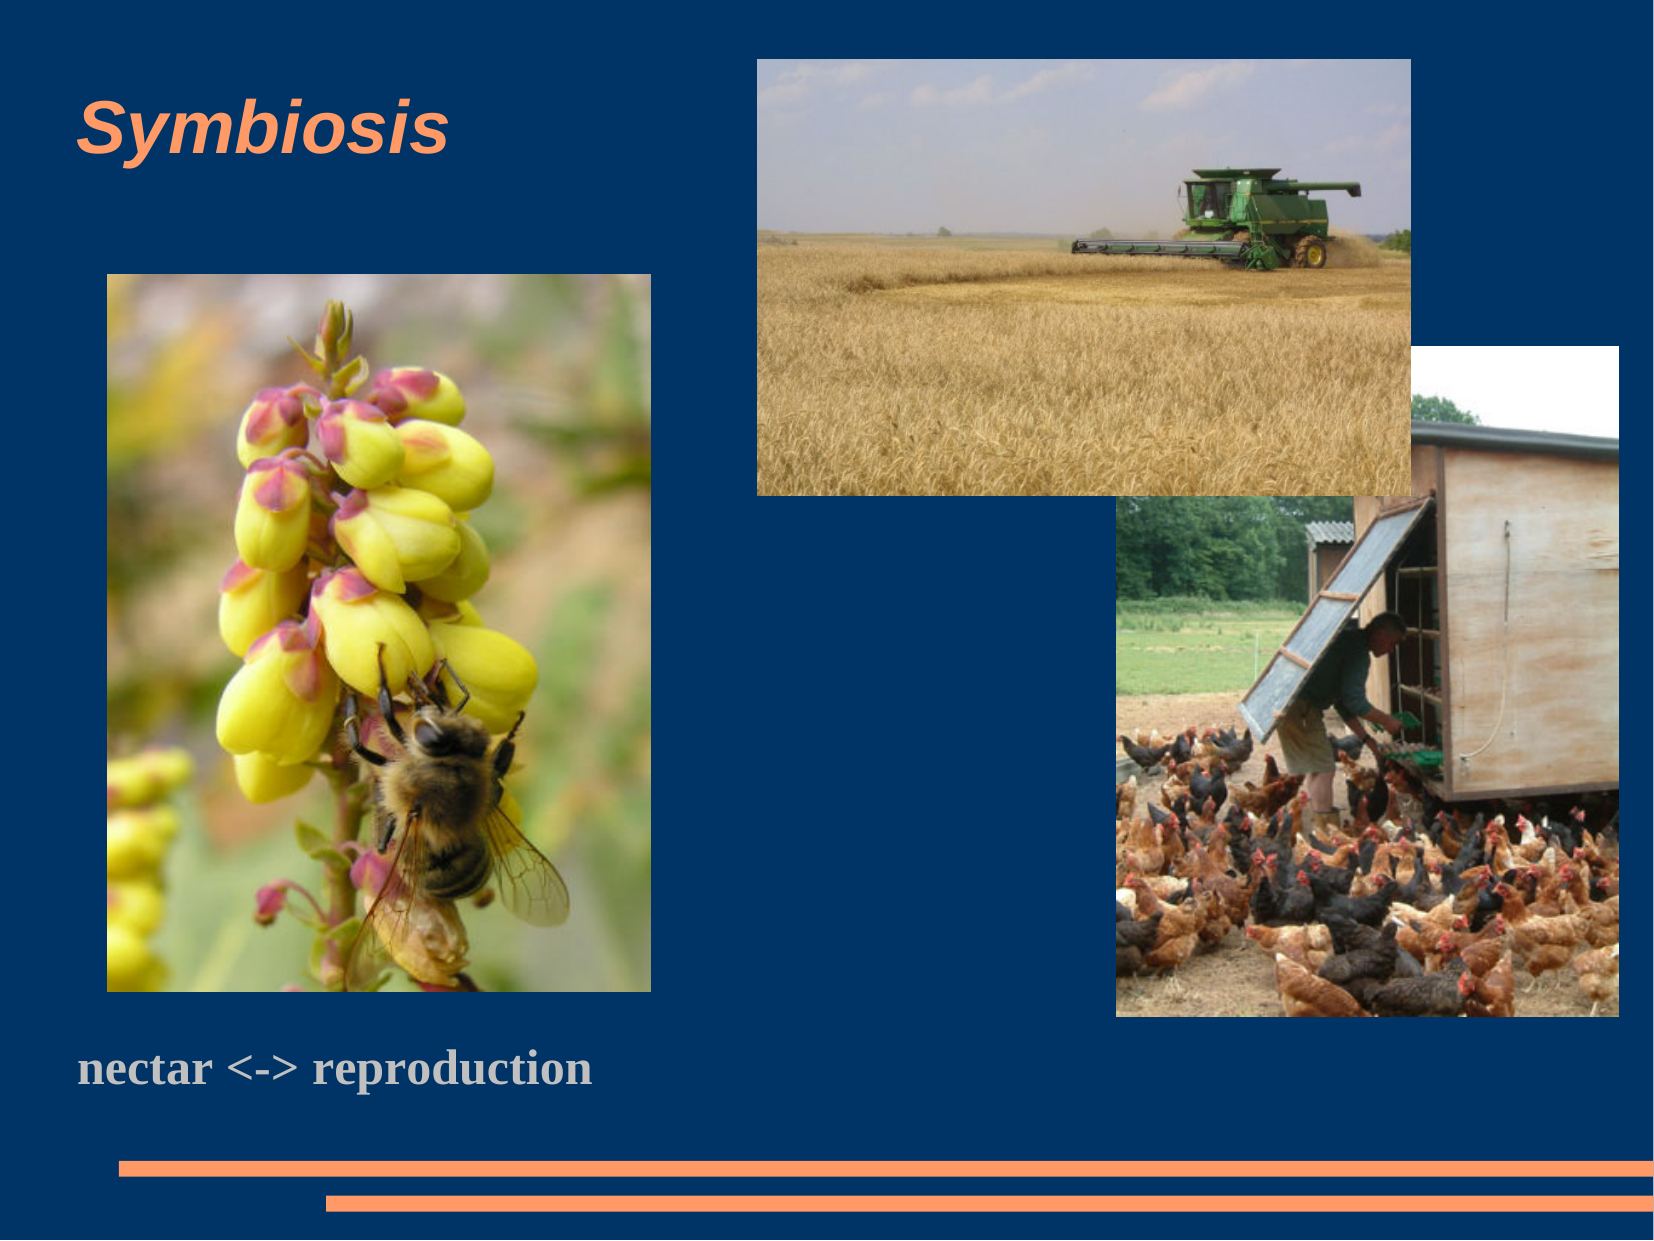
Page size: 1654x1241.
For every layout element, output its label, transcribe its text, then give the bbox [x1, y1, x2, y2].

picture [757, 59, 1619, 1017]
text_box nectar <-> reproduction [64, 1039, 1614, 1121]
title Symbiosis [76, 57, 1489, 199]
picture [107, 274, 651, 992]
